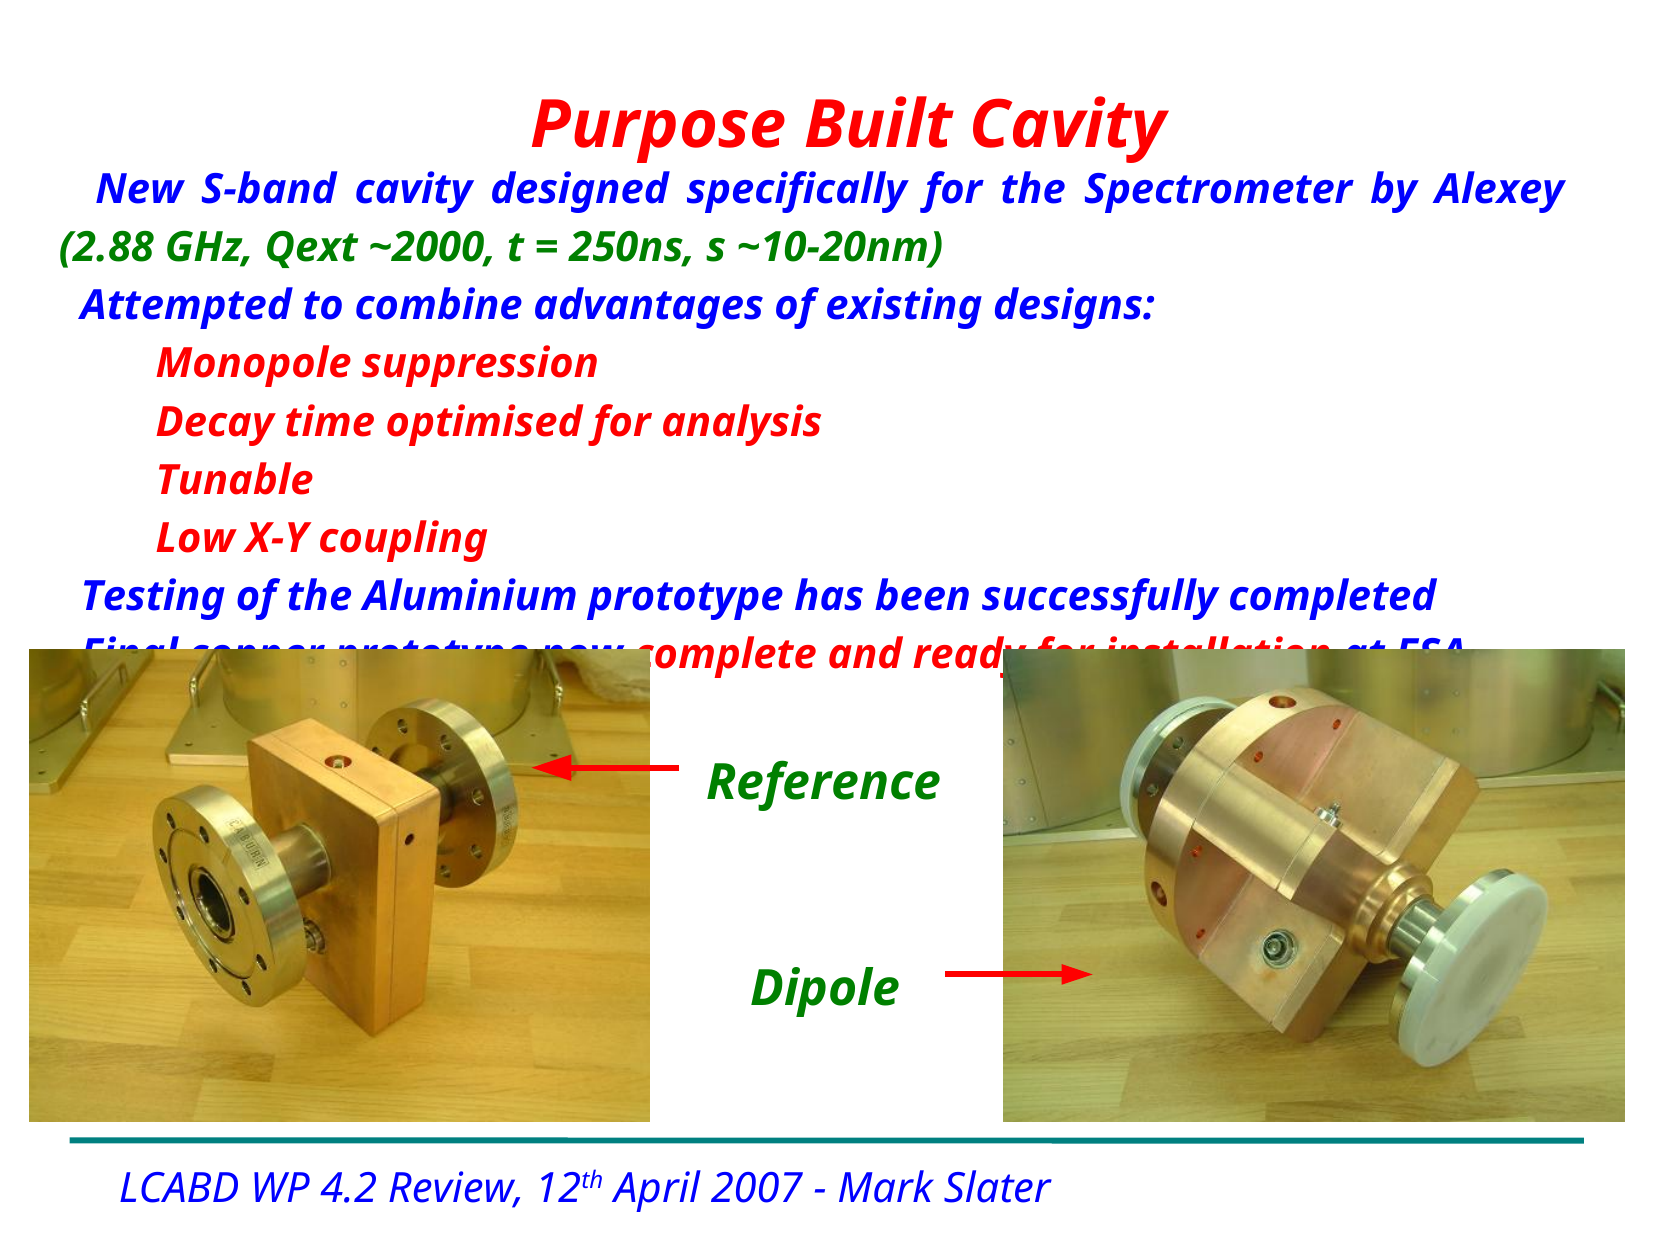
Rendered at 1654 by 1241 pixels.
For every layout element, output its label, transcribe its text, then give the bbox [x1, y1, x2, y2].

text_box New S-band cavity designed specifically for the Spectrometer by Alexey (2.88 GHz, Qext ~2000, t = 250ns, s ~10-20nm) Attempted to combine advantages of existing designs: Monopole suppression Decay time optimised for analysis Tunable Low X-Y coupling Testing of the Aluminium prototype has been successfully completed Final copper prototype now complete and ready for installation at ESA [59, 157, 1566, 681]
text_box Purpose Built Cavity [530, 74, 1167, 168]
picture [29, 649, 650, 1123]
text_box LCABD WP 4.2 Review, 12th April 2007 - Mark Slater [118, 1156, 1152, 1215]
text_box Dipole [735, 944, 919, 1017]
text_box Reference [691, 738, 963, 811]
picture [1003, 649, 1625, 1123]
